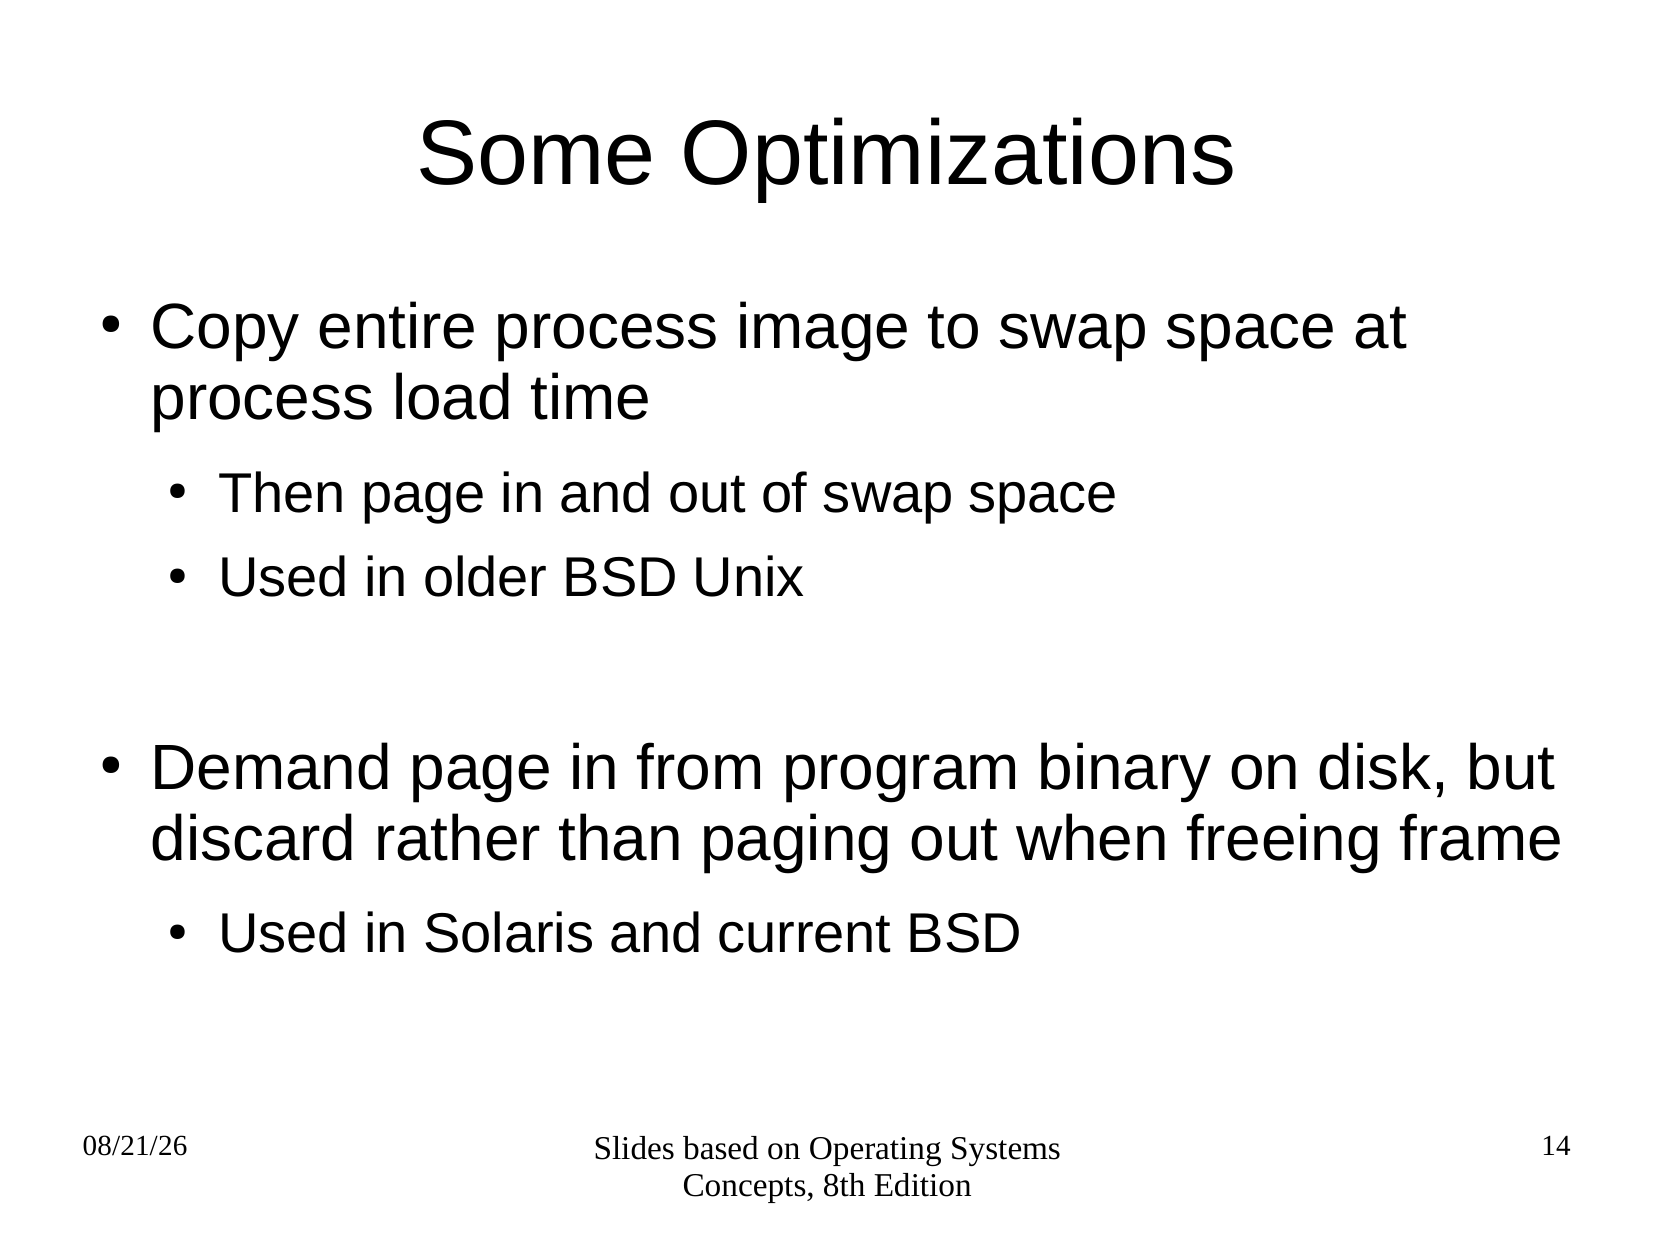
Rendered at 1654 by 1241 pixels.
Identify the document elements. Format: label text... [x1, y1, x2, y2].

title Some Optimizations [82, 49, 1571, 257]
list Copy entire process image to swap space at process load time Then page in and out of swap space Used in older BSD Unix Demand page in from program binary on disk, but discard rather than paging out when freeing frame Used in Solaris and current BSD [82, 290, 1571, 1010]
